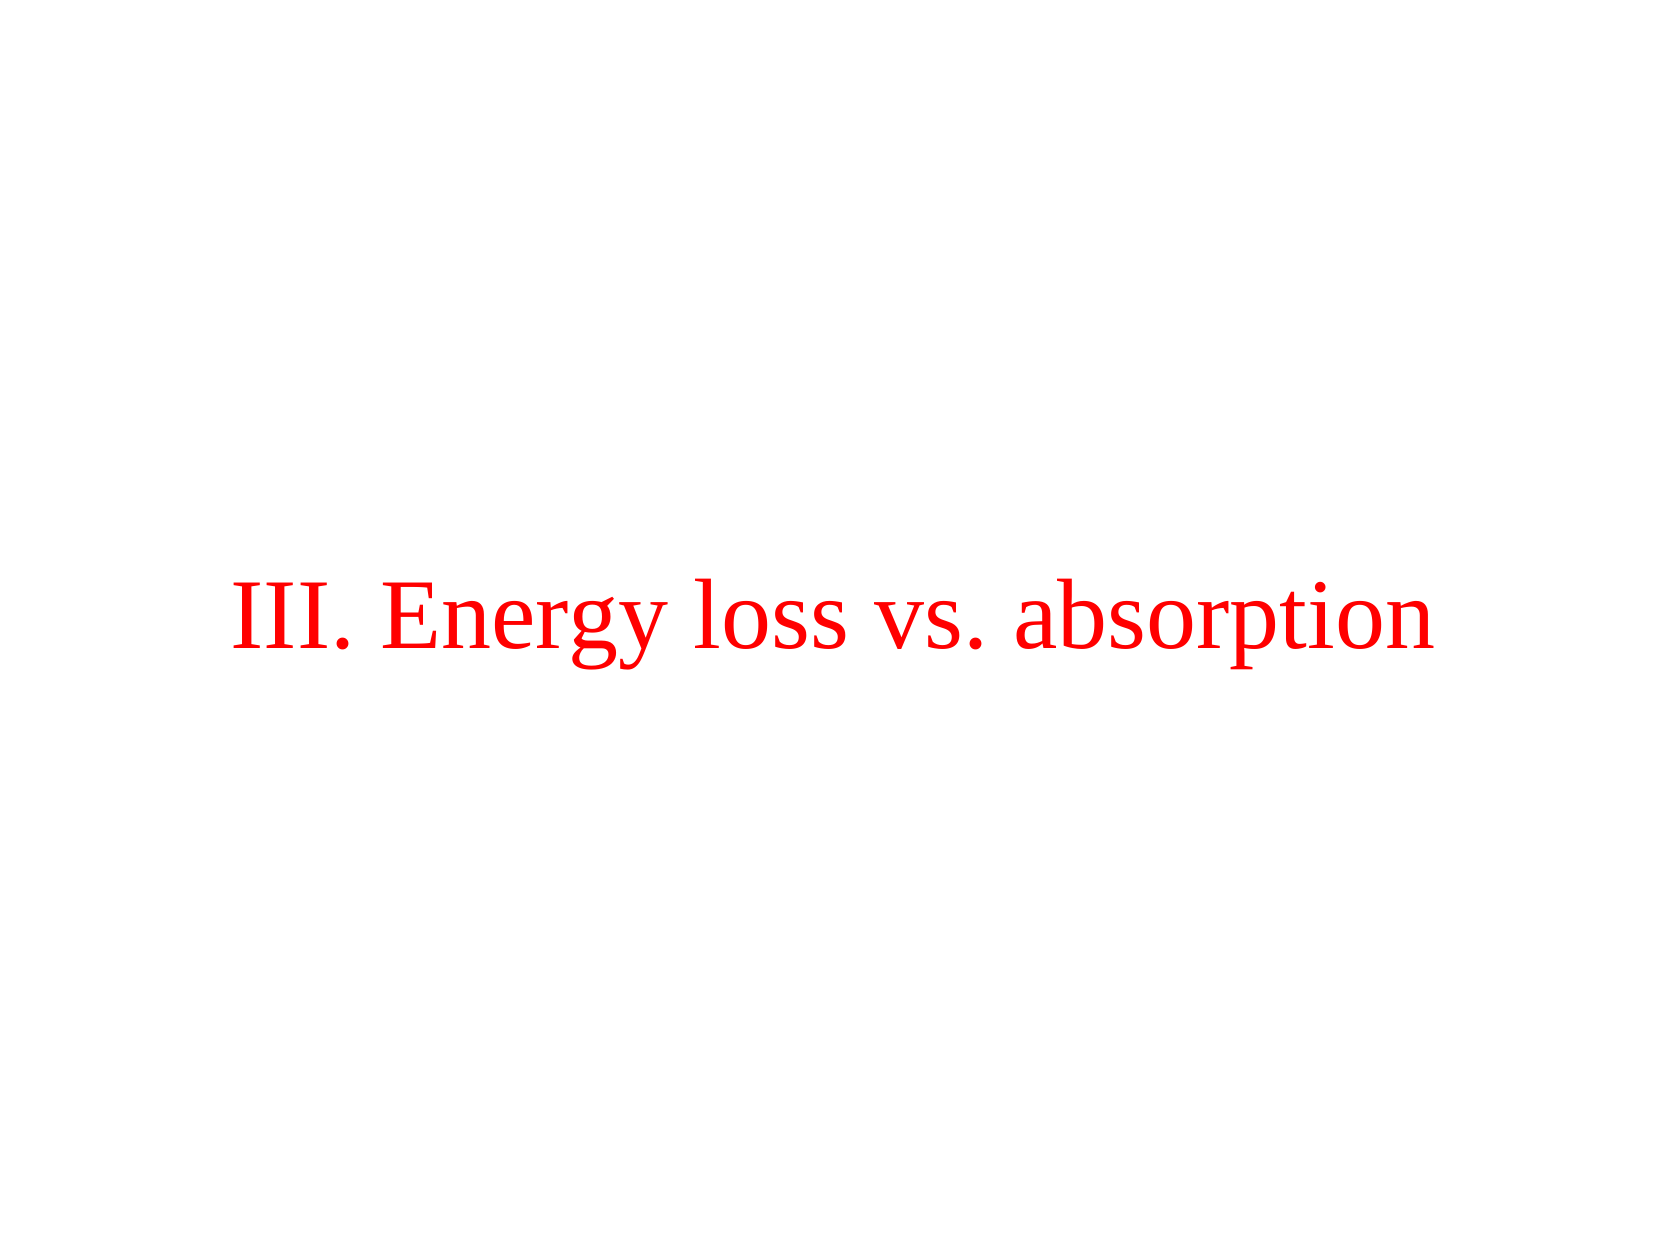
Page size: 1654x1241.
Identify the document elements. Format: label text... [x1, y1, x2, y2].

text_box III. Energy loss vs. absorption [29, 559, 1638, 681]
